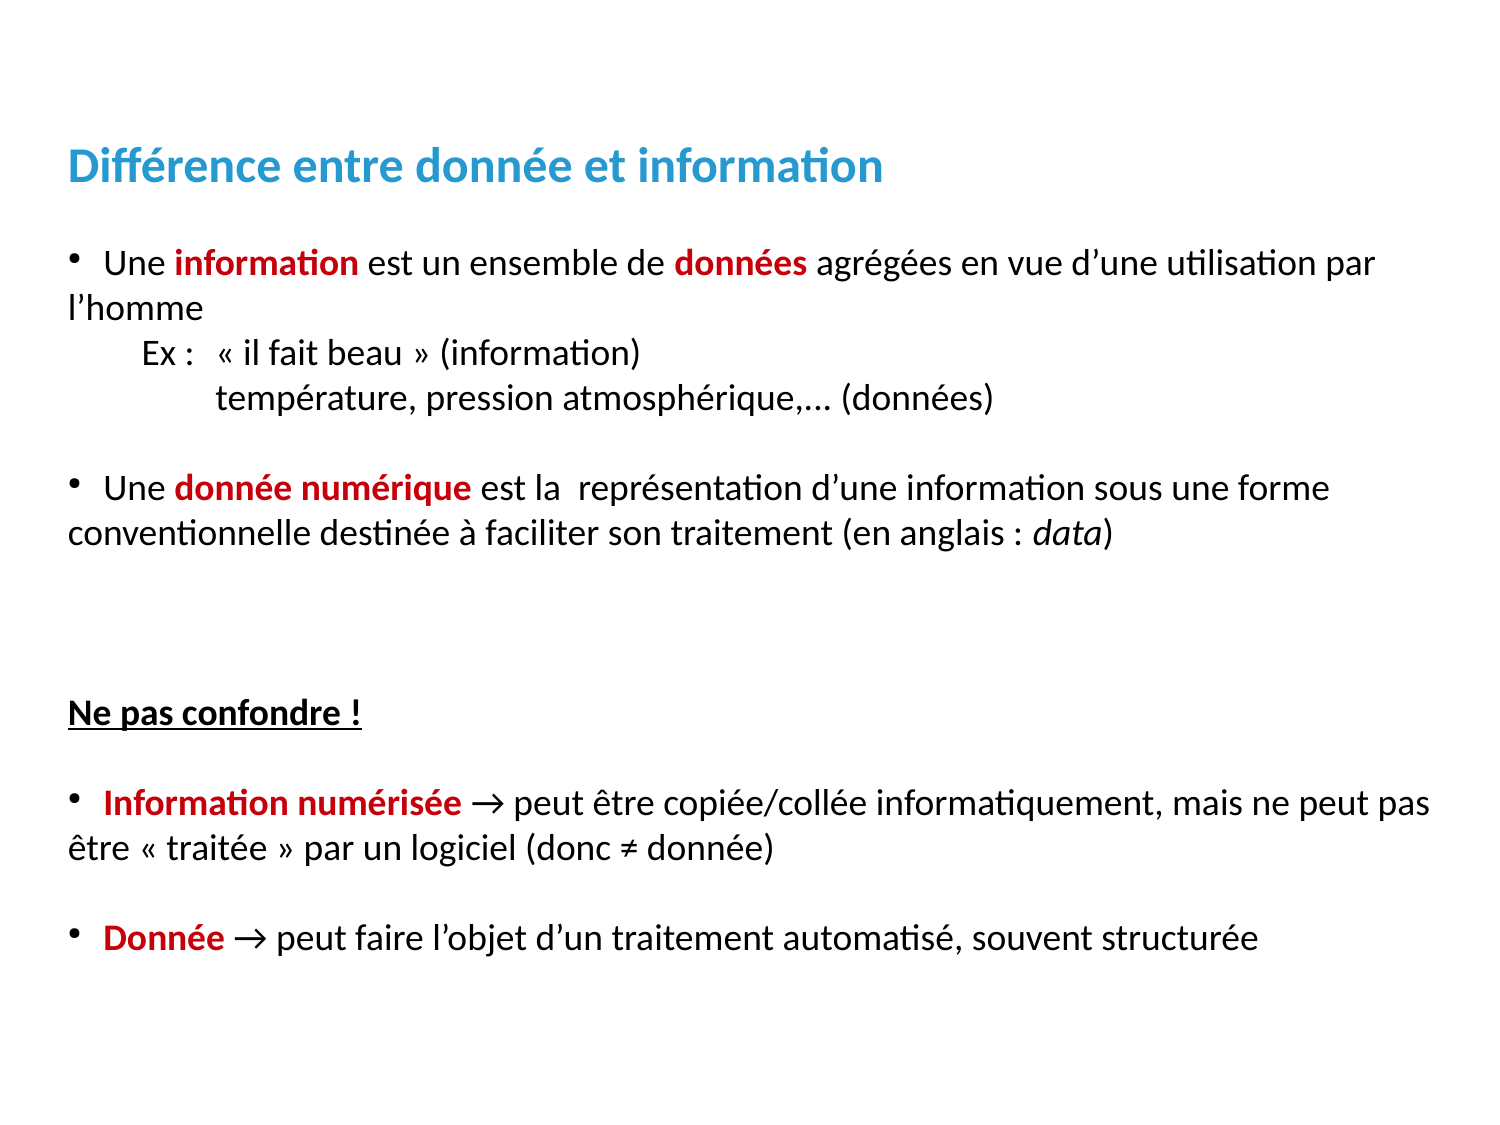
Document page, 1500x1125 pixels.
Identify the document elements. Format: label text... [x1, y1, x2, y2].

text_box Différence entre donnée et information Une information est un ensemble de données agrégées en vue d’une utilisation par l’homme Ex : « il fait beau » (information) température, pression atmosphérique,... (données) Une donnée numérique est la représentation d’une information sous une forme conventionnelle destinée à faciliter son traitement (en anglais : data) Ne pas confondre ! Information numérisée → peut être copiée/collée informatiquement, mais ne peut pas être « traitée » par un logiciel (donc ≠ donnée) Donnée → peut faire l’objet d’un traitement automatisé, souvent structurée [53, 125, 1459, 1011]
